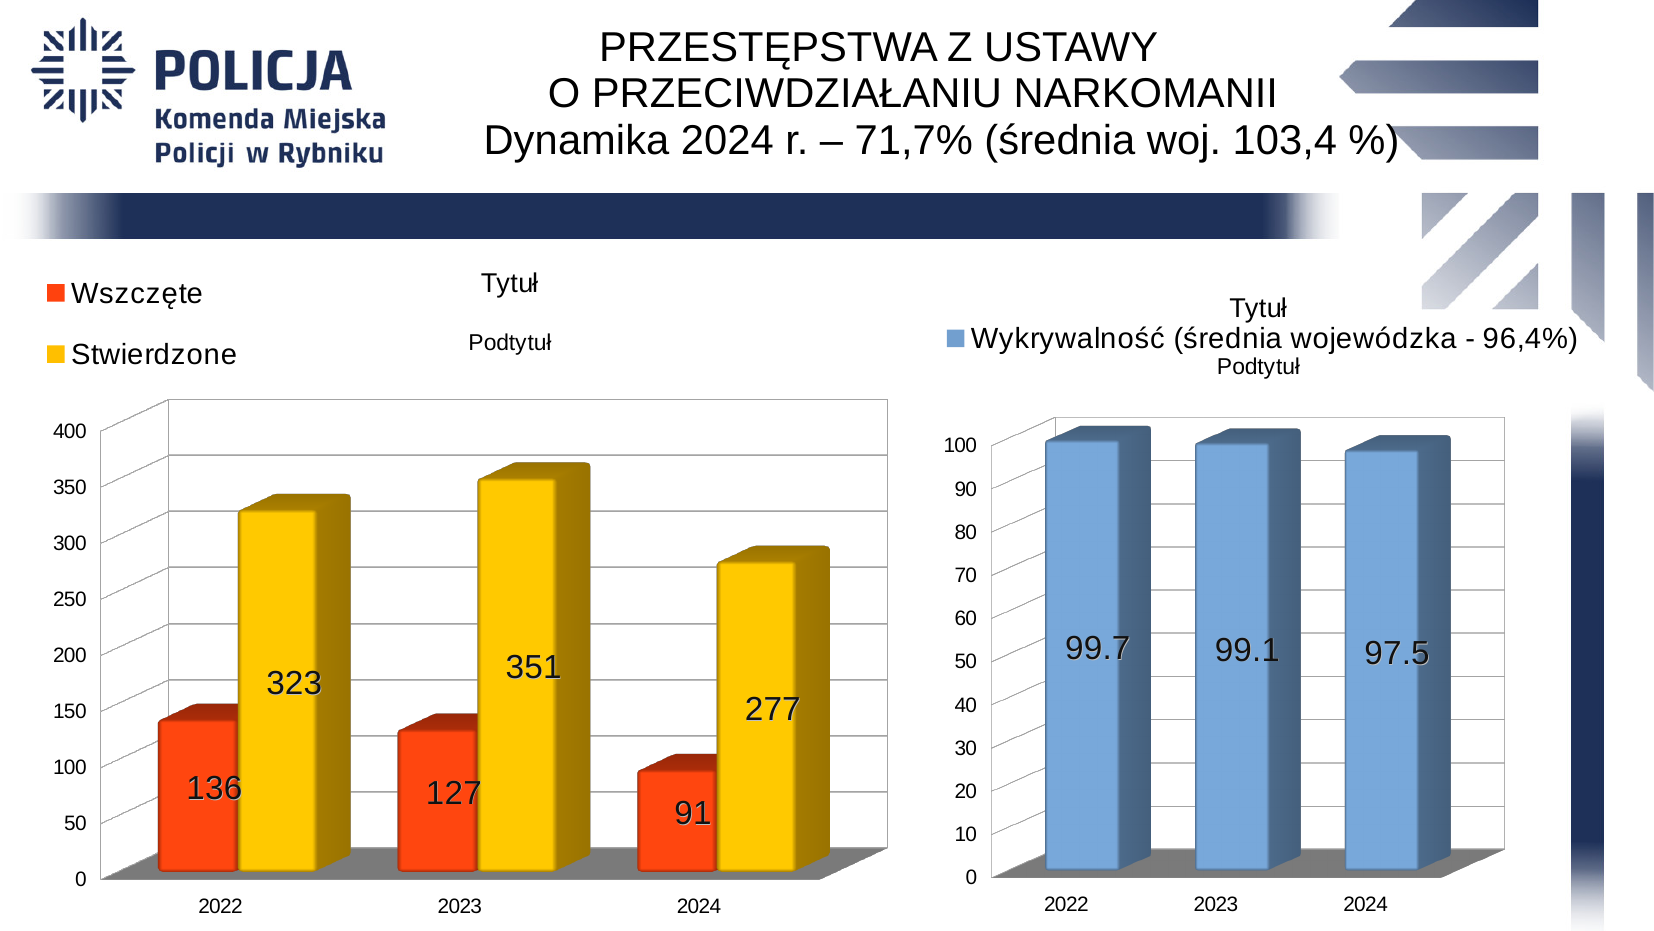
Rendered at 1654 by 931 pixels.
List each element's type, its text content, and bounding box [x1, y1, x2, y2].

chart [0, 238, 1591, 931]
title PRZESTĘPSTWA Z USTAWY O PRZECIWDZIAŁANIU NARKOMANII Dynamika 2024 r. – 71,7% (średnia woj. 103,4 %) [82, 23, 1571, 210]
picture [0, 0, 1654, 931]
